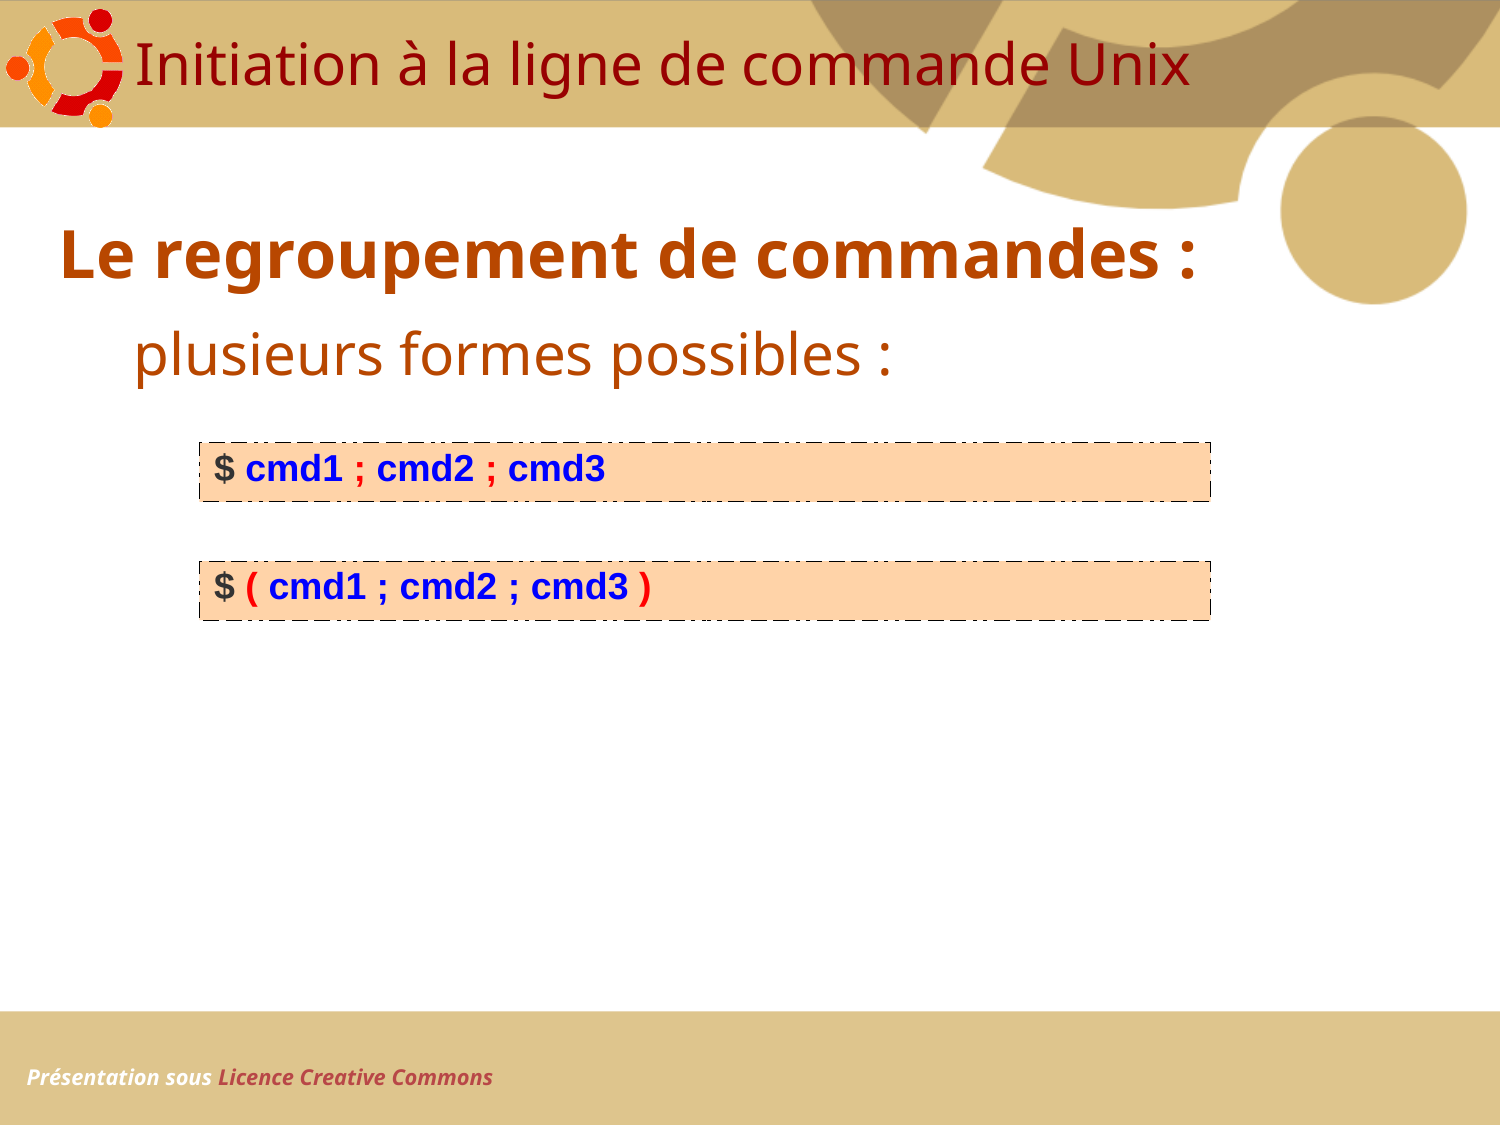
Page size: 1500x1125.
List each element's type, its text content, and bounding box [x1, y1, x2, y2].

text_box $ cmd1 ; cmd2 ; cmd3 [199, 442, 1211, 502]
picture [0, 0, 1500, 557]
title Initiation à la ligne de commande Unix [135, 0, 1417, 177]
text_box $ ( cmd1 ; cmd2 ; cmd3 ) [199, 561, 1211, 621]
list Le regroupement de commandes : plusieurs formes possibles : [59, 206, 1461, 893]
